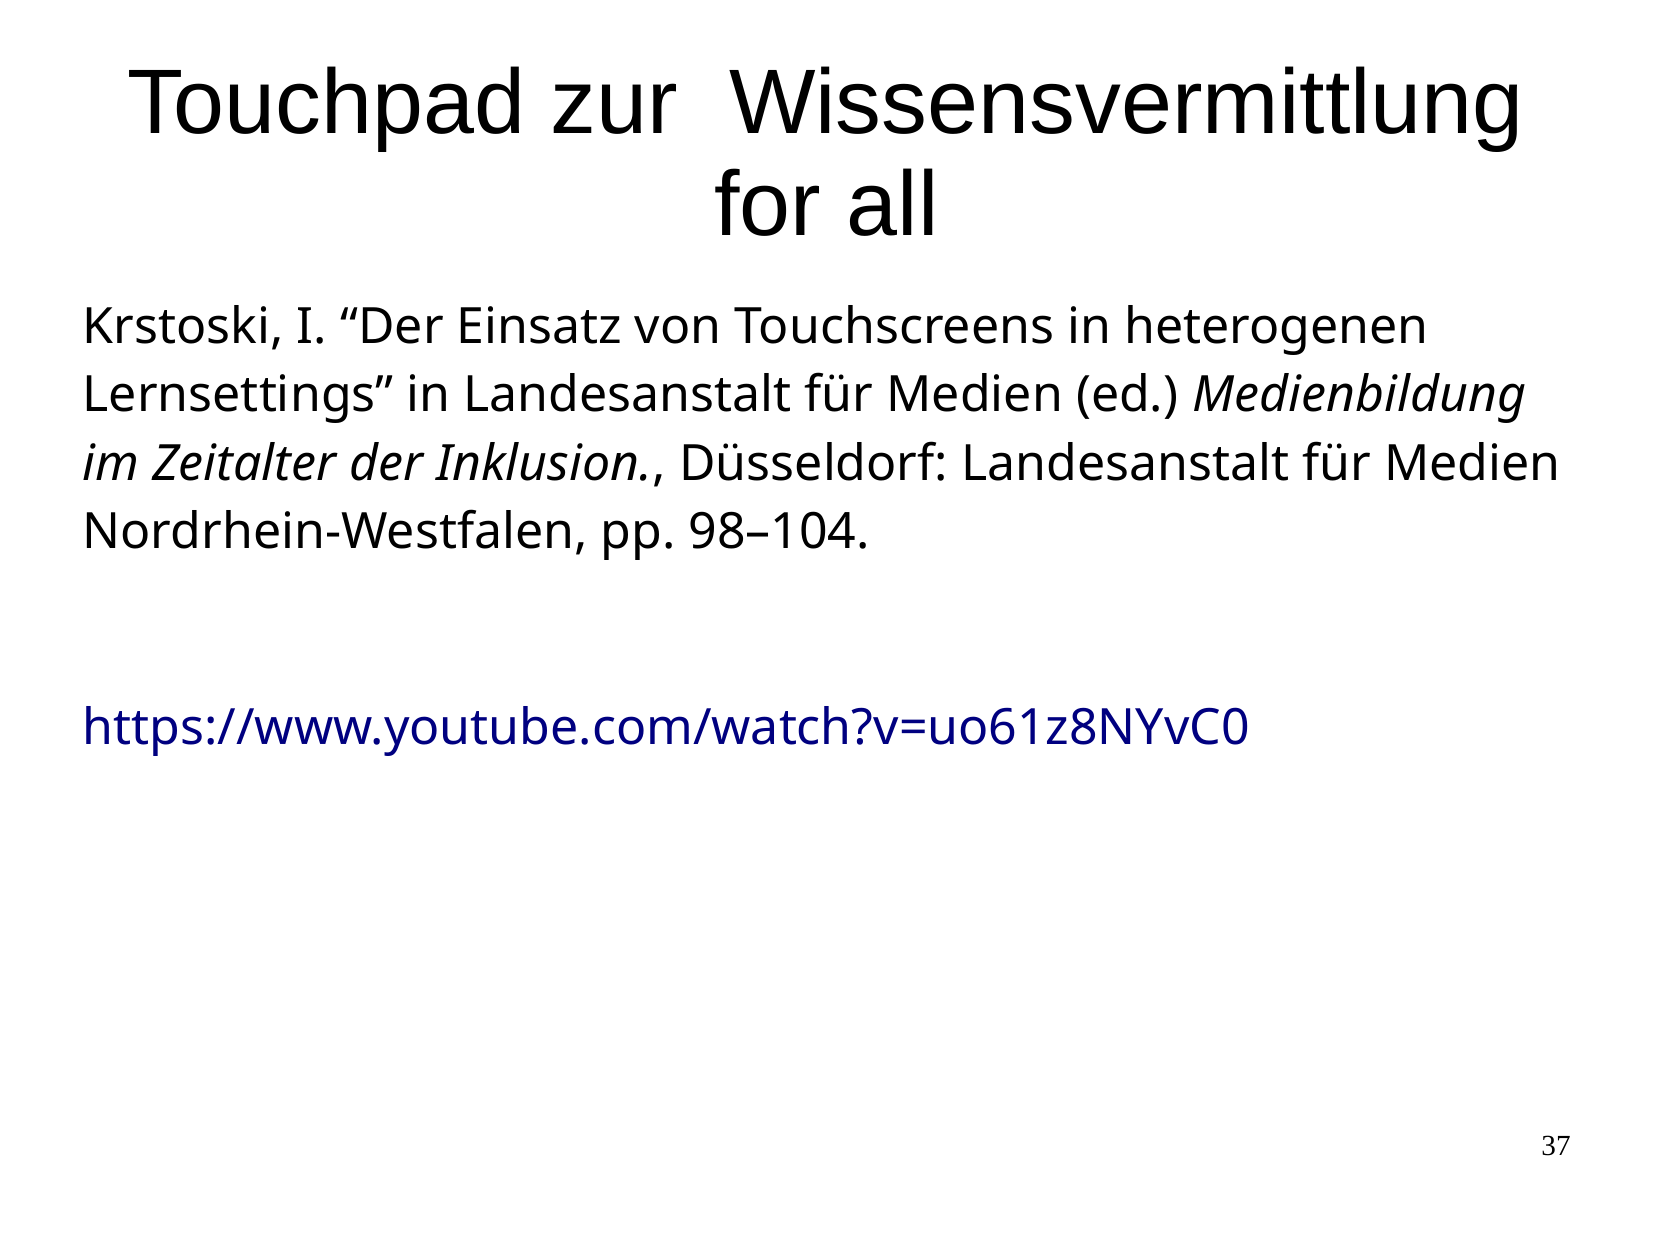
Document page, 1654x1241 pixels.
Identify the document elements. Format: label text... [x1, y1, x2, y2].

list Krstoski, I. “Der Einsatz von Touchscreens in heterogenen Lernsettings” in Landesanstalt für Medien (ed.) Medienbildung im Zeitalter der Inklusion., Düsseldorf: Landesanstalt für Medien Nordrhein-Westfalen, pp. 98–104. https://www.youtube.com/watch?v=uo61z8NYvC0 [82, 290, 1571, 1010]
title Touchpad zur Wissensvermittlung for all [82, 49, 1571, 257]
